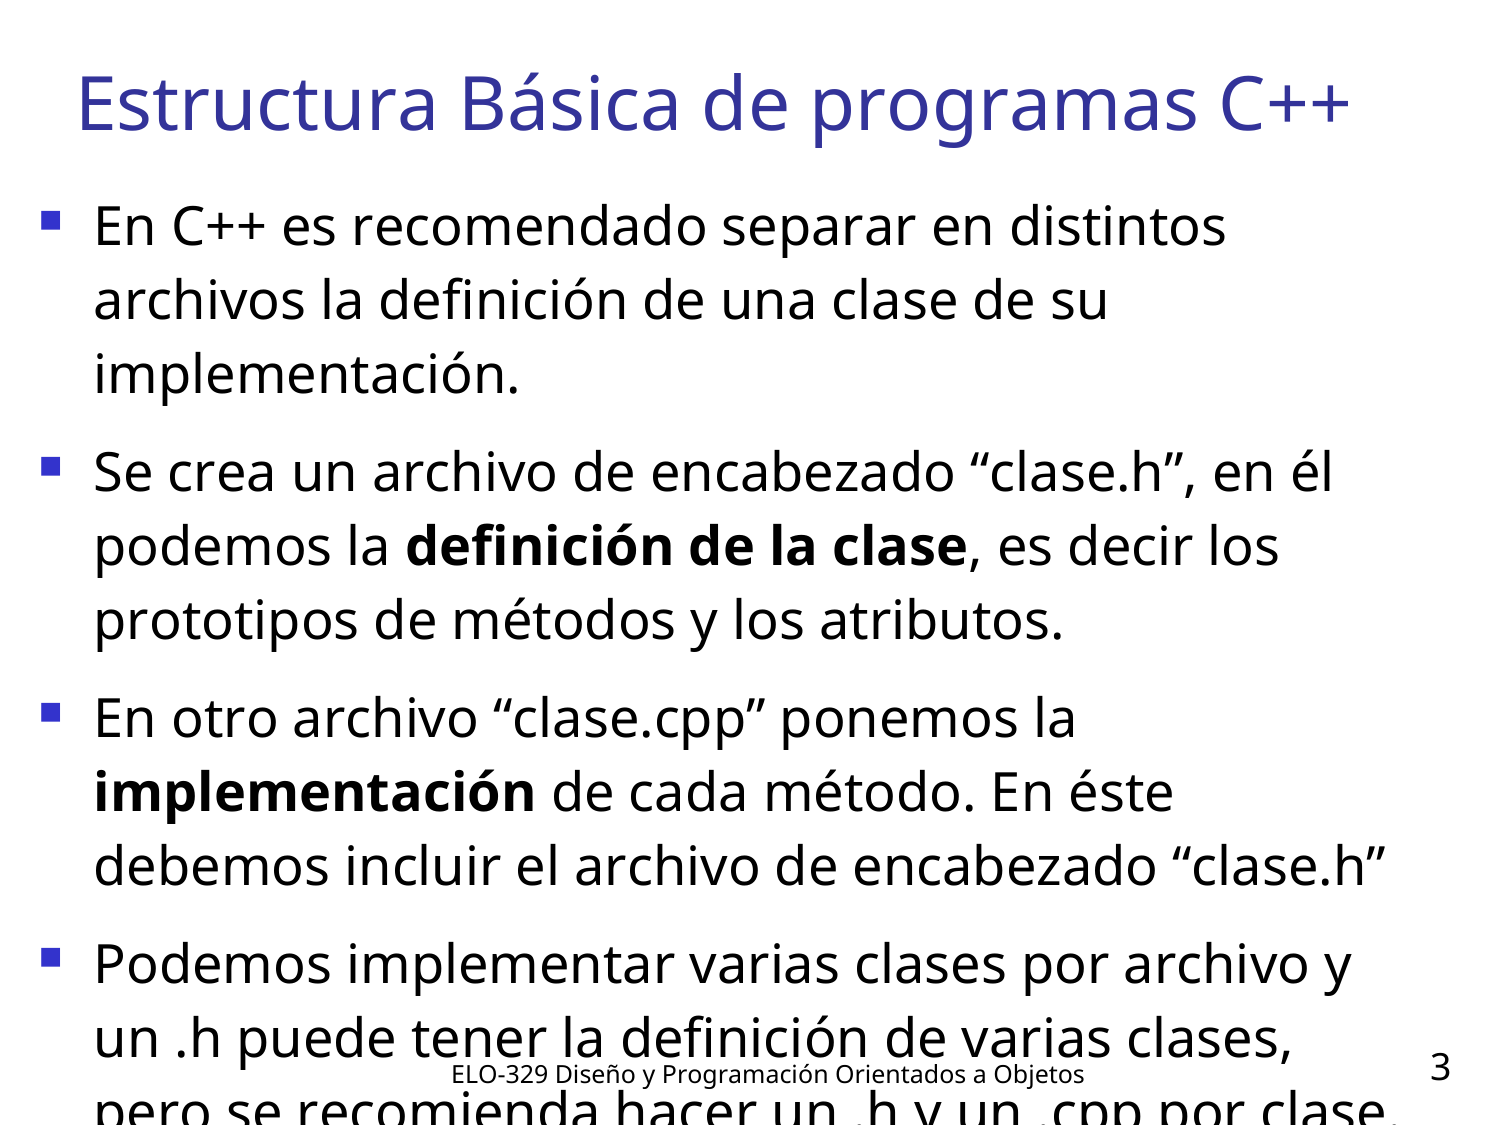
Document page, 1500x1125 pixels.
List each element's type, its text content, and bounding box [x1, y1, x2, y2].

list En C++ es recomendado separar en distintos archivos la definición de una clase de su implementación. Se crea un archivo de encabezado “clase.h”, en él podemos la definición de la clase, es decir los prototipos de métodos y los atributos. En otro archivo “clase.cpp” ponemos la implementación de cada método. En éste debemos incluir el archivo de encabezado “clase.h” Podemos implementar varias clases por archivo y un .h puede tener la definición de varias clases, pero se recomienda hacer un .h y un .cpp por clase. [38, 187, 1426, 1051]
title Estructura Básica de programas C++ [75, 19, 1500, 183]
